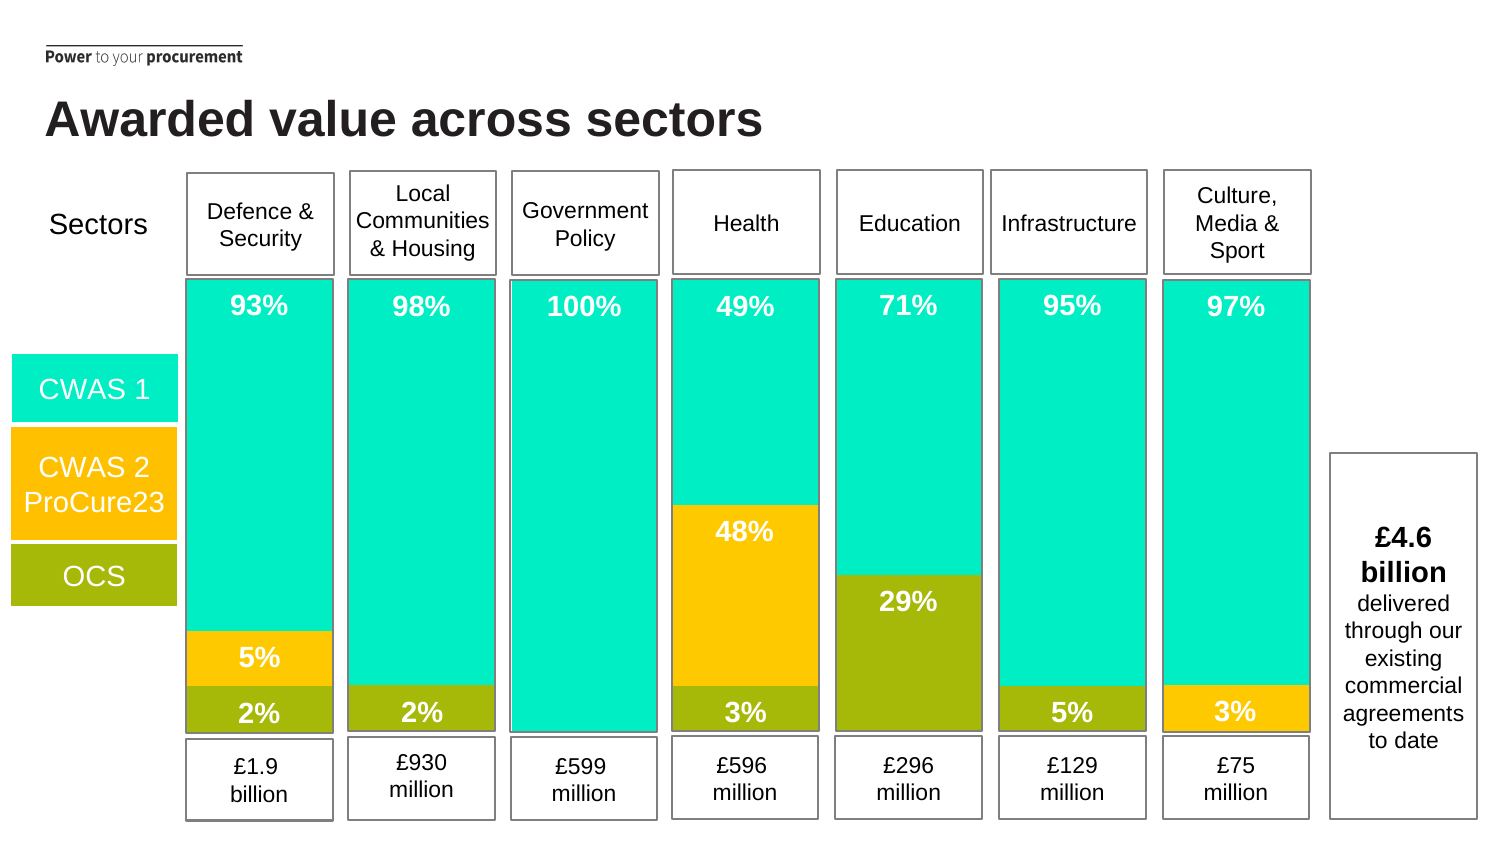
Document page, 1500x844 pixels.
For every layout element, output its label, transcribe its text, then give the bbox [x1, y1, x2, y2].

text_box 93% [187, 280, 332, 631]
text_box Culture, Media & Sport [1164, 170, 1311, 274]
text_box 95% [1000, 280, 1145, 686]
text_box 2% [187, 686, 332, 732]
text_box 5% [187, 631, 332, 686]
text_box £75 million [1163, 736, 1309, 819]
text_box 2% [349, 685, 494, 730]
text_box Awarded value across sectors [42, 85, 1322, 154]
text_box 49% [673, 280, 818, 505]
text_box 97% [1164, 281, 1309, 685]
text_box £930 million [348, 737, 495, 820]
text_box Health [673, 170, 820, 274]
text_box £129 million [999, 736, 1146, 819]
text_box Education [837, 170, 983, 274]
text_box £1.9 billion [186, 739, 333, 821]
text_box 71% [837, 280, 981, 575]
text_box Local Communities & Housing [350, 171, 496, 275]
text_box £4.6 billion delivered through our existing commercial agreements to date [1330, 453, 1477, 819]
text_box CWAS 1 [12, 354, 178, 422]
text_box 98% [349, 280, 494, 685]
text_box OCS [11, 544, 177, 606]
text_box 3% [673, 686, 818, 730]
text_box Sectors [33, 198, 190, 249]
text_box 48% [673, 505, 818, 686]
text_box £296 million [835, 736, 982, 819]
text_box Government Policy [512, 171, 659, 275]
text_box £599 million [511, 737, 657, 820]
text_box Defence & Security [187, 173, 334, 275]
text_box £596 million [672, 736, 818, 819]
text_box 3% [1164, 685, 1309, 731]
text_box 29% [837, 575, 981, 730]
text_box 5% [1000, 686, 1145, 730]
text_box Infrastructure [991, 170, 1147, 274]
text_box 100% [512, 281, 656, 731]
text_box CWAS 2 ProCure23 [11, 427, 177, 540]
